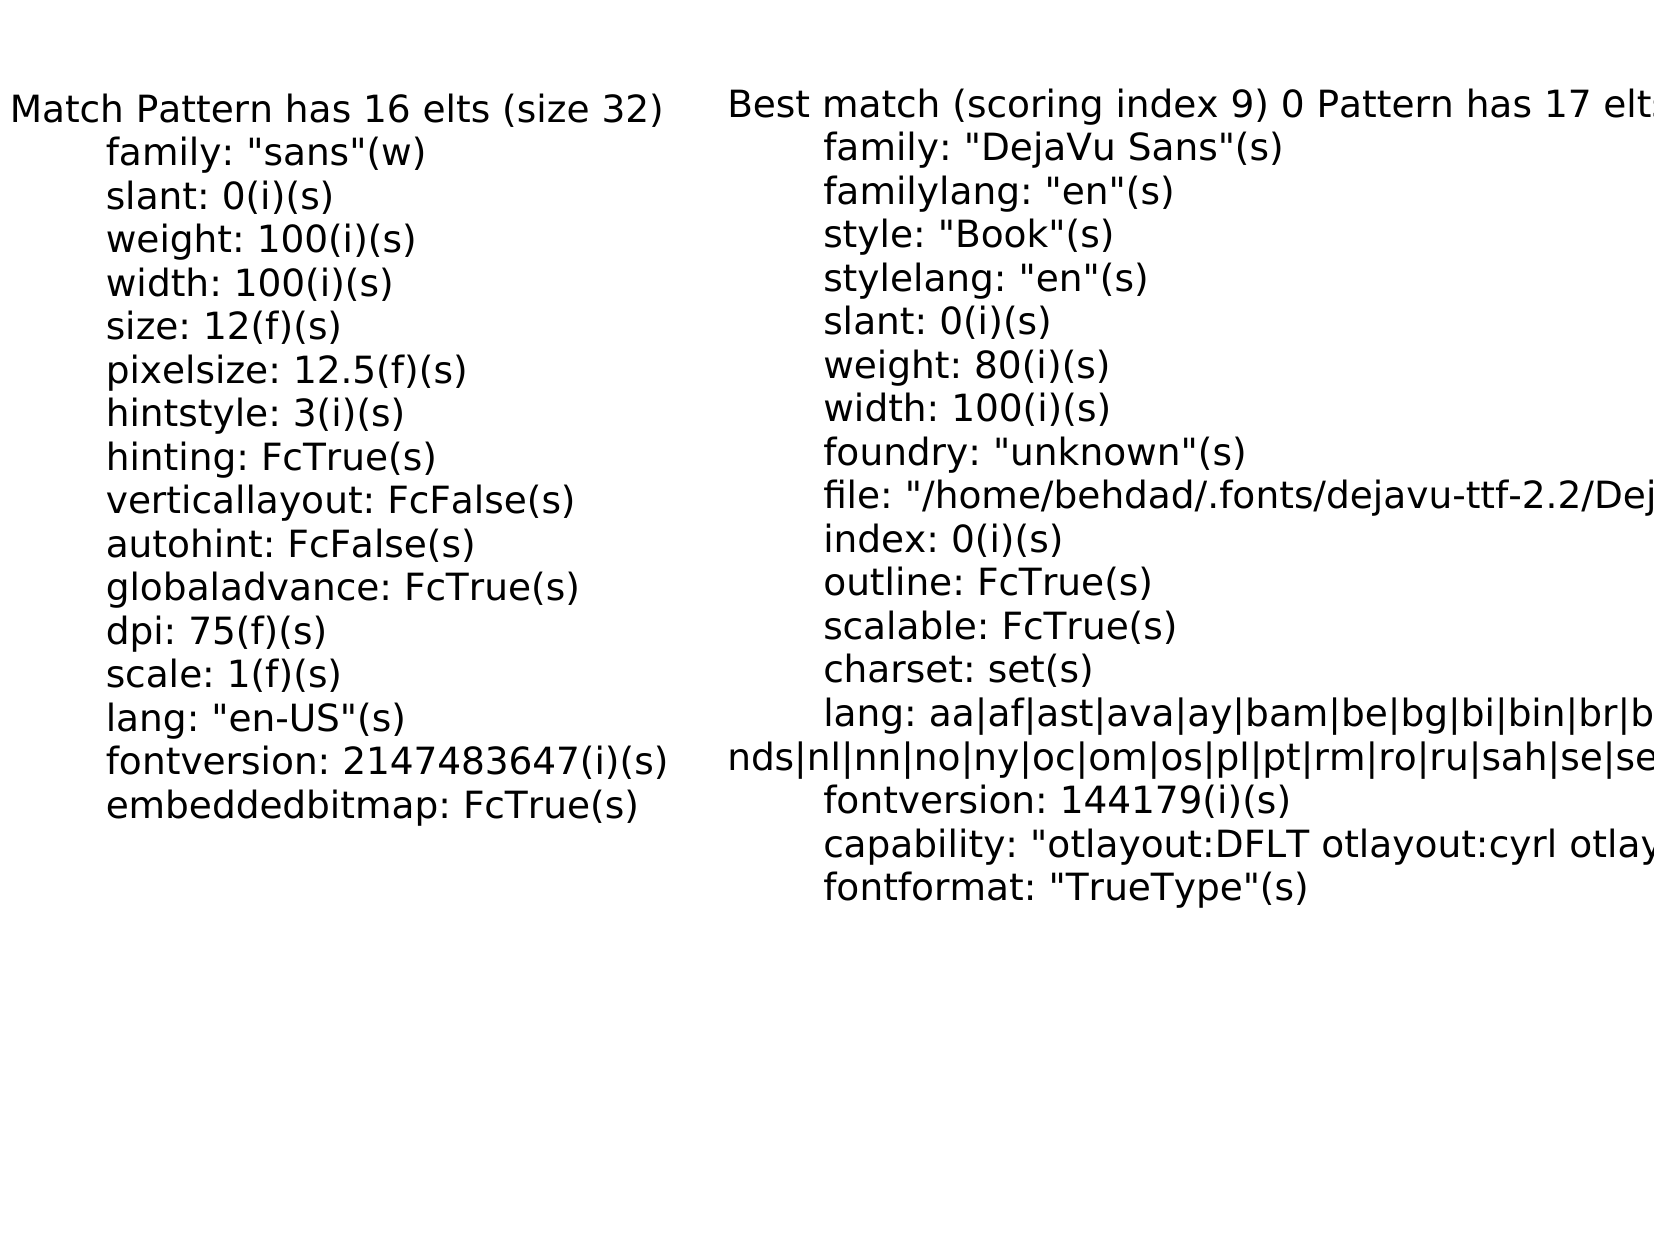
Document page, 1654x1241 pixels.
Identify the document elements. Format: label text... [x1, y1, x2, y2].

text_box Best match (scoring index 9) 0 Pattern has 17 elts (size 17) family: "DejaVu Sans"(s) familylang: "en"(s) style: "Book"(s) stylelang: "en"(s) slant: 0(i)(s) weight: 80(i)(s) width: 100(i)(s) foundry: "unknown"(s) file: "/home/behdad/.fonts/dejavu-ttf-2.2/DejaVuSans.ttf"(s) index: 0(i)(s) outline: FcTrue(s) scalable: FcTrue(s) charset: set(s) lang: aa|af|ast|ava|ay|bam|be|bg|bi|bin|br|bs|bua|ca|ce|ch|co|cs|cy|da|de|el|en|eo|es|et|eu|fi|fj|fo|fr|fur|fy|gd|gl|gv|haw|ho|hr|hu|ia|ibo|id|ie|ik|io|is|it|kaa|ki|kk|kl|ku|kum|kv|kw|ky|la|lb|lez|ln|lt|lv|mg|mh|mk|mo|mt|nb|nds|nl|nn|no|ny|oc|om|os|pl|pt|rm|ro|ru|sah|se|sel|sh|sk|sl|sm|sma|smj|smn|so|sq|sr|sv|sw|tk|tn|to|tr|ts|tt|tyv|uk|ven|vo|vot|wa|wen|wo|xh|yap|zu(s) fontversion: 144179(i)(s) capability: "otlayout:DFLT otlayout:cyrl otlayout:grek otlayout:latn"(s) fontformat: "TrueType"(s) [712, 75, 1654, 1036]
text_box Match Pattern has 16 elts (size 32) family: "sans"(w) slant: 0(i)(s) weight: 100(i)(s) width: 100(i)(s) size: 12(f)(s) pixelsize: 12.5(f)(s) hintstyle: 3(i)(s) hinting: FcTrue(s) verticallayout: FcFalse(s) autohint: FcFalse(s) globaladvance: FcTrue(s) dpi: 75(f)(s) scale: 1(f)(s) lang: "en-US"(s) fontversion: 2147483647(i)(s) embeddedbitmap: FcTrue(s) [0, 79, 712, 879]
